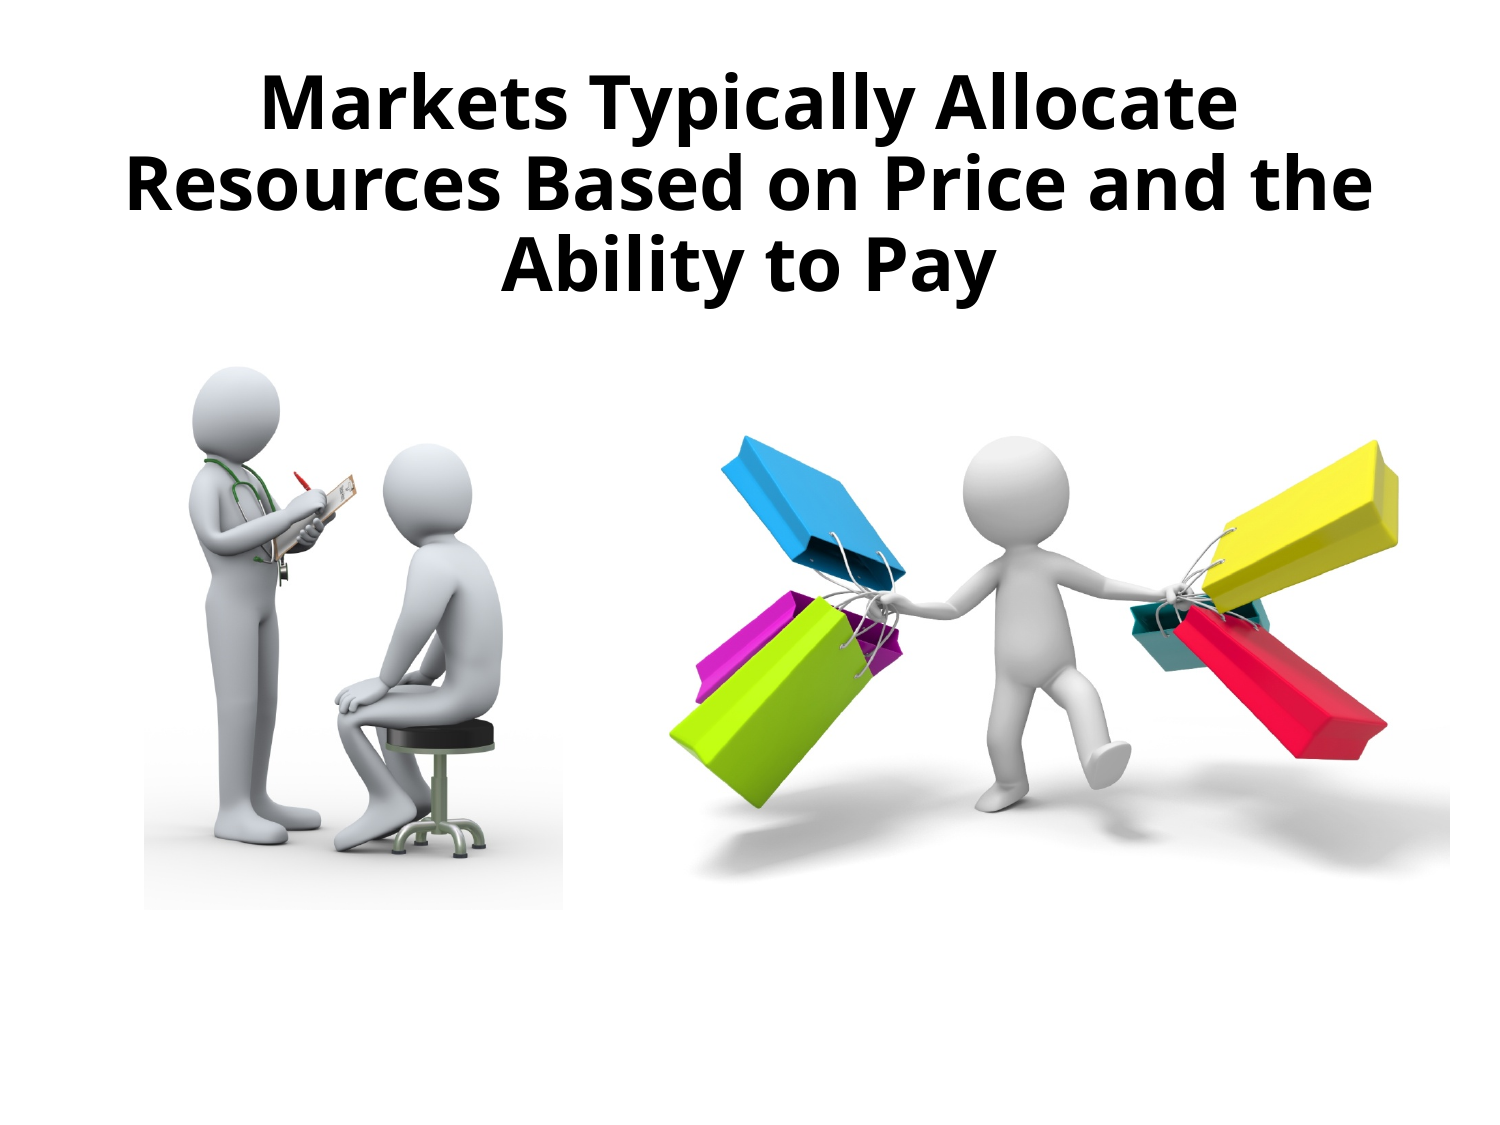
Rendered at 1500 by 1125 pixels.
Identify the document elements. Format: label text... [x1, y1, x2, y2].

picture [144, 323, 563, 910]
title Markets Typically Allocate Resources Based on Price and the Ability to Pay [56, 57, 1444, 300]
picture [650, 323, 1450, 924]
